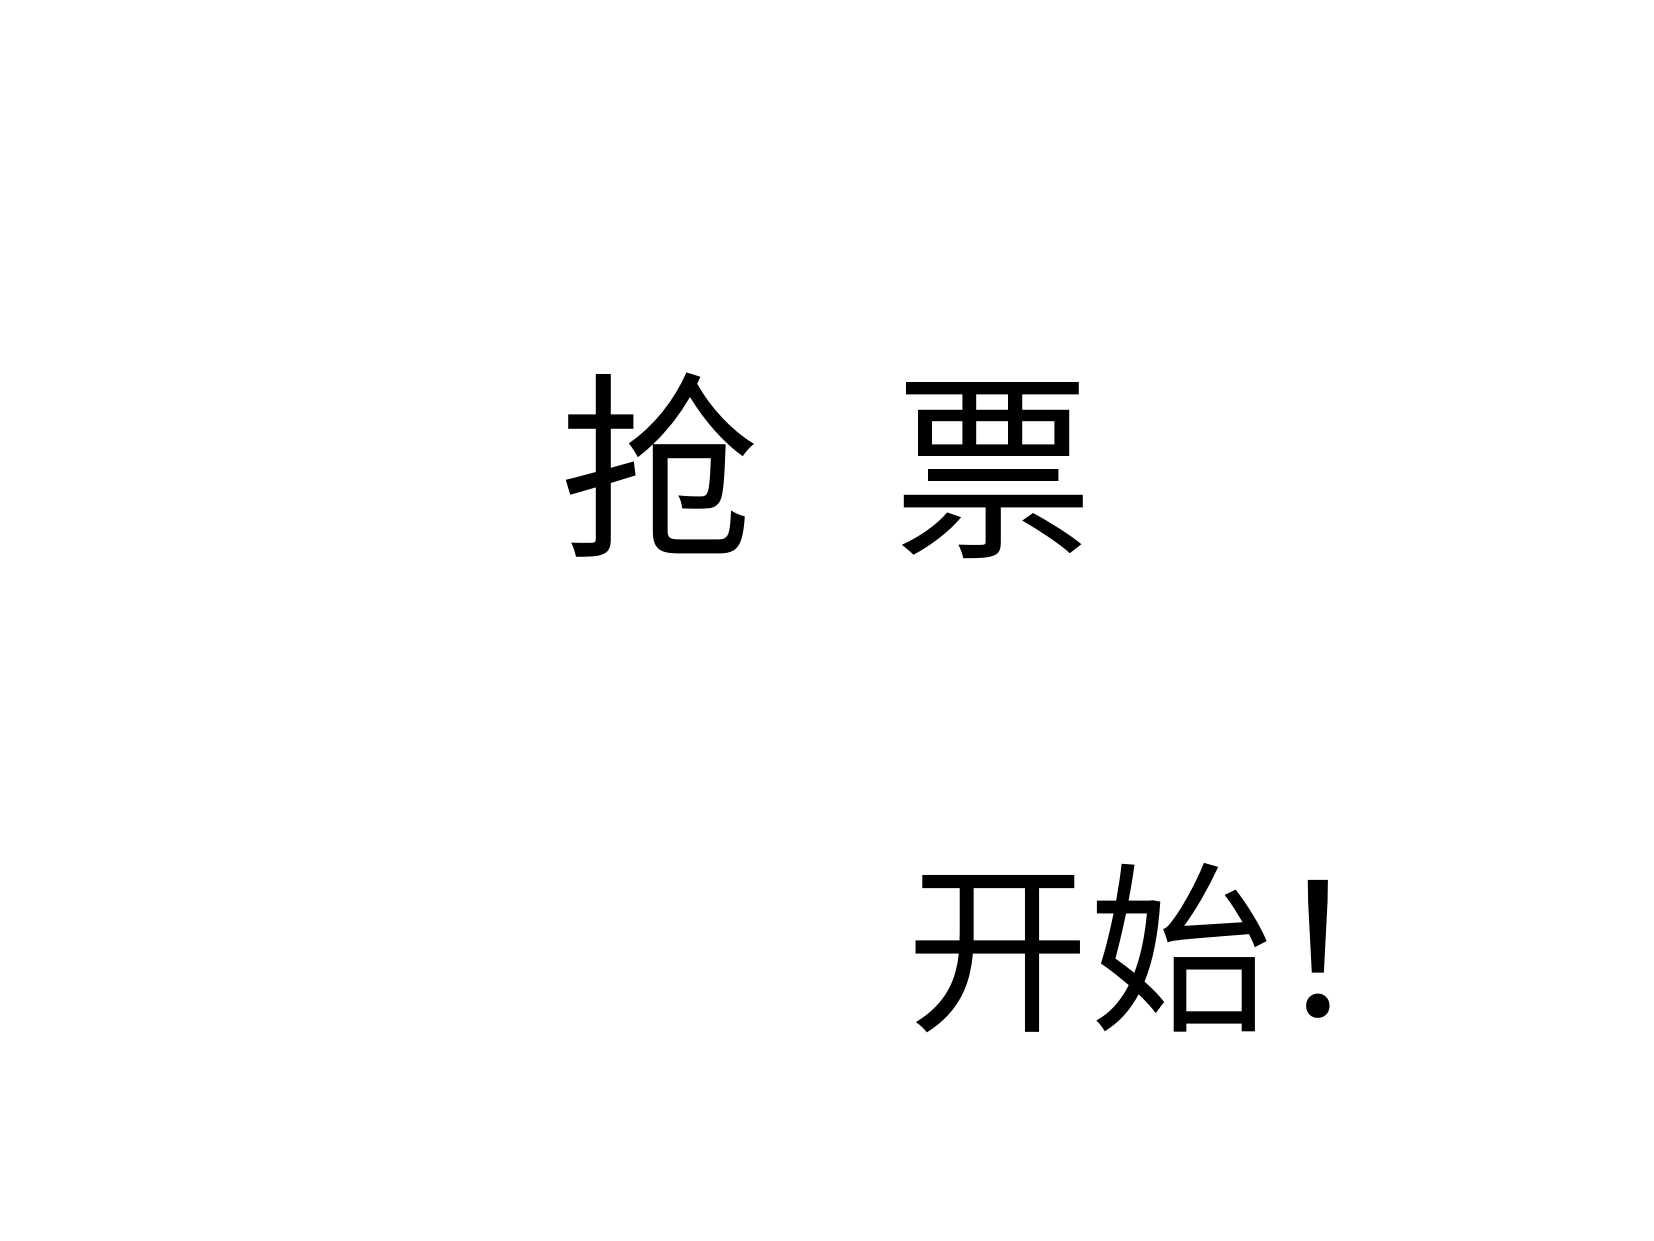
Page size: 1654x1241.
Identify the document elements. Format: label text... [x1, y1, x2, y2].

subtitle 抢 票 开始！ [82, 56, 1571, 1102]
